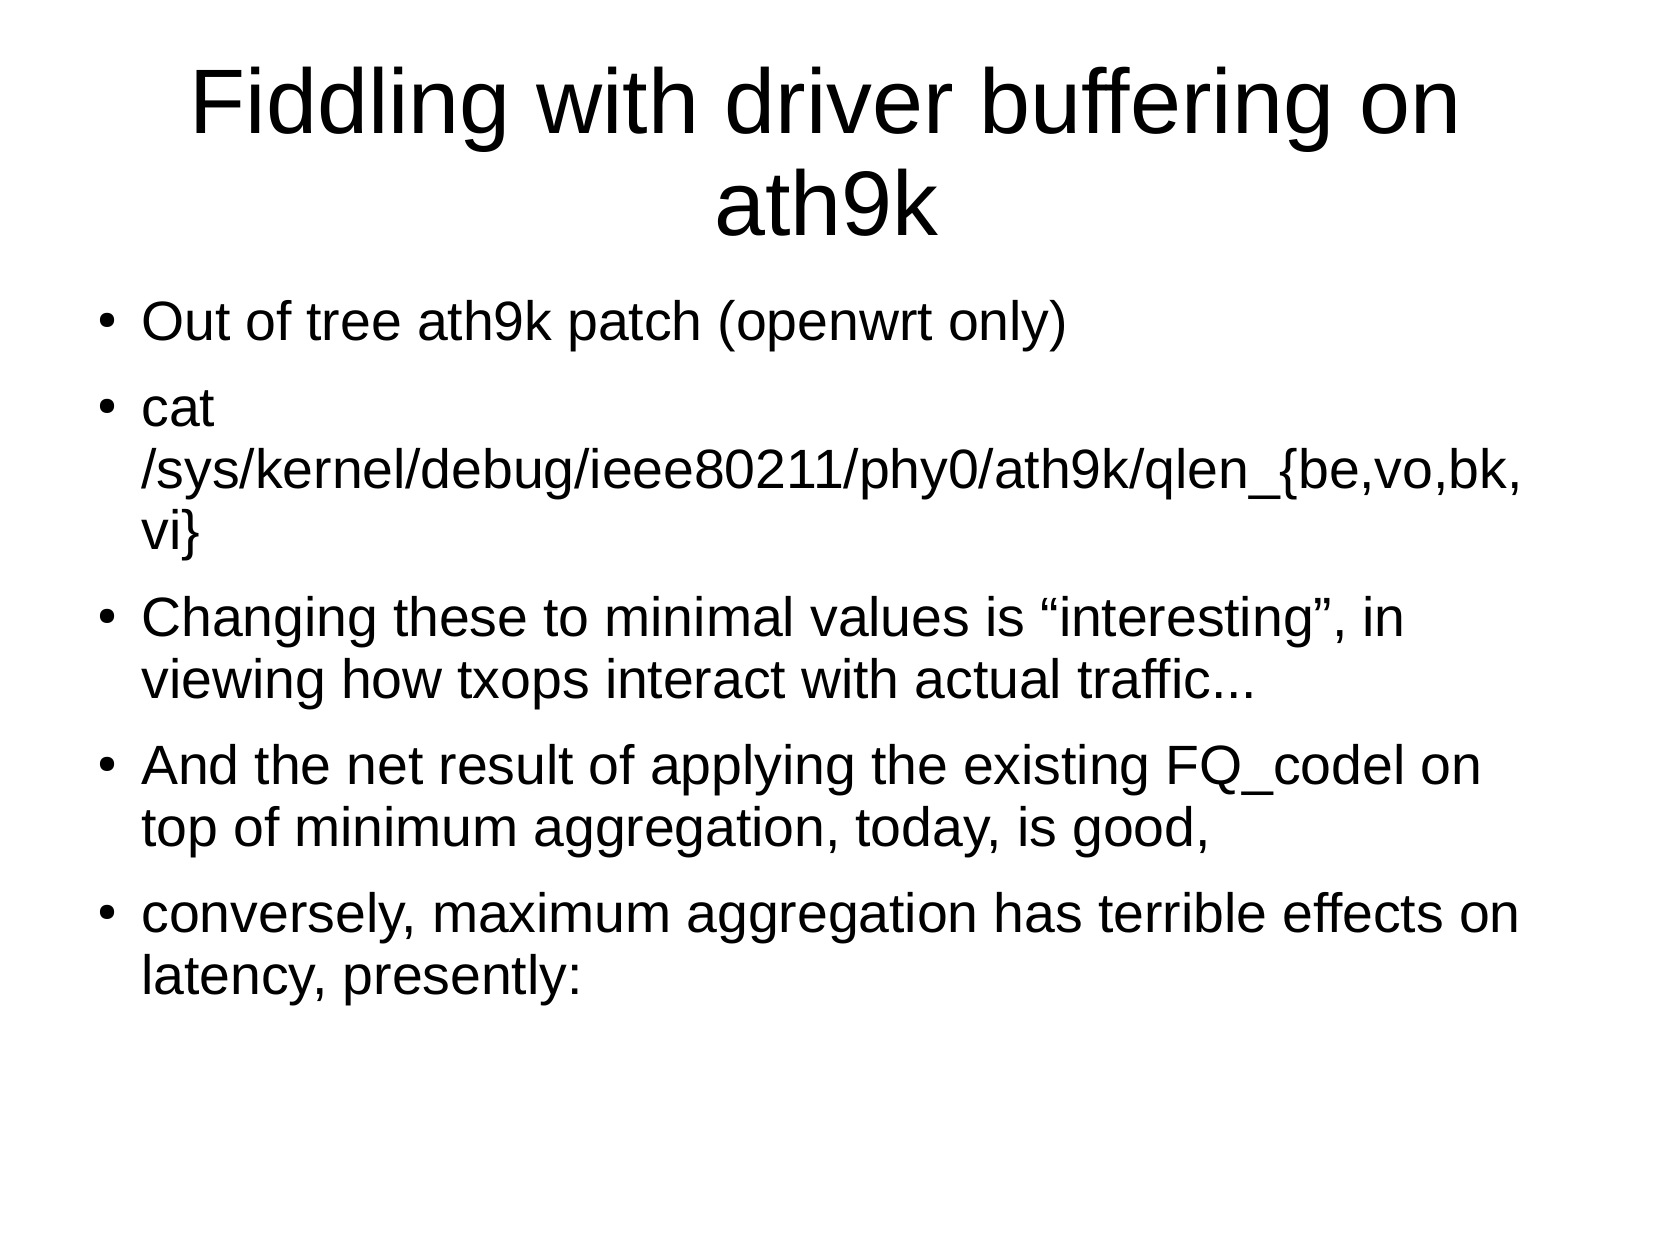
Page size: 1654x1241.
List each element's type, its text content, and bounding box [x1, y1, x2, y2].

list Out of tree ath9k patch (openwrt only) cat /sys/kernel/debug/ieee80211/phy0/ath9k/qlen_{be,vo,bk,vi} Changing these to minimal values is “interesting”, in viewing how txops interact with actual traffic... And the net result of applying the existing FQ_codel on top of minimum aggregation, today, is good, conversely, maximum aggregation has terrible effects on latency, presently: [82, 290, 1538, 1010]
title Fiddling with driver buffering on ath9k [82, 49, 1571, 257]
